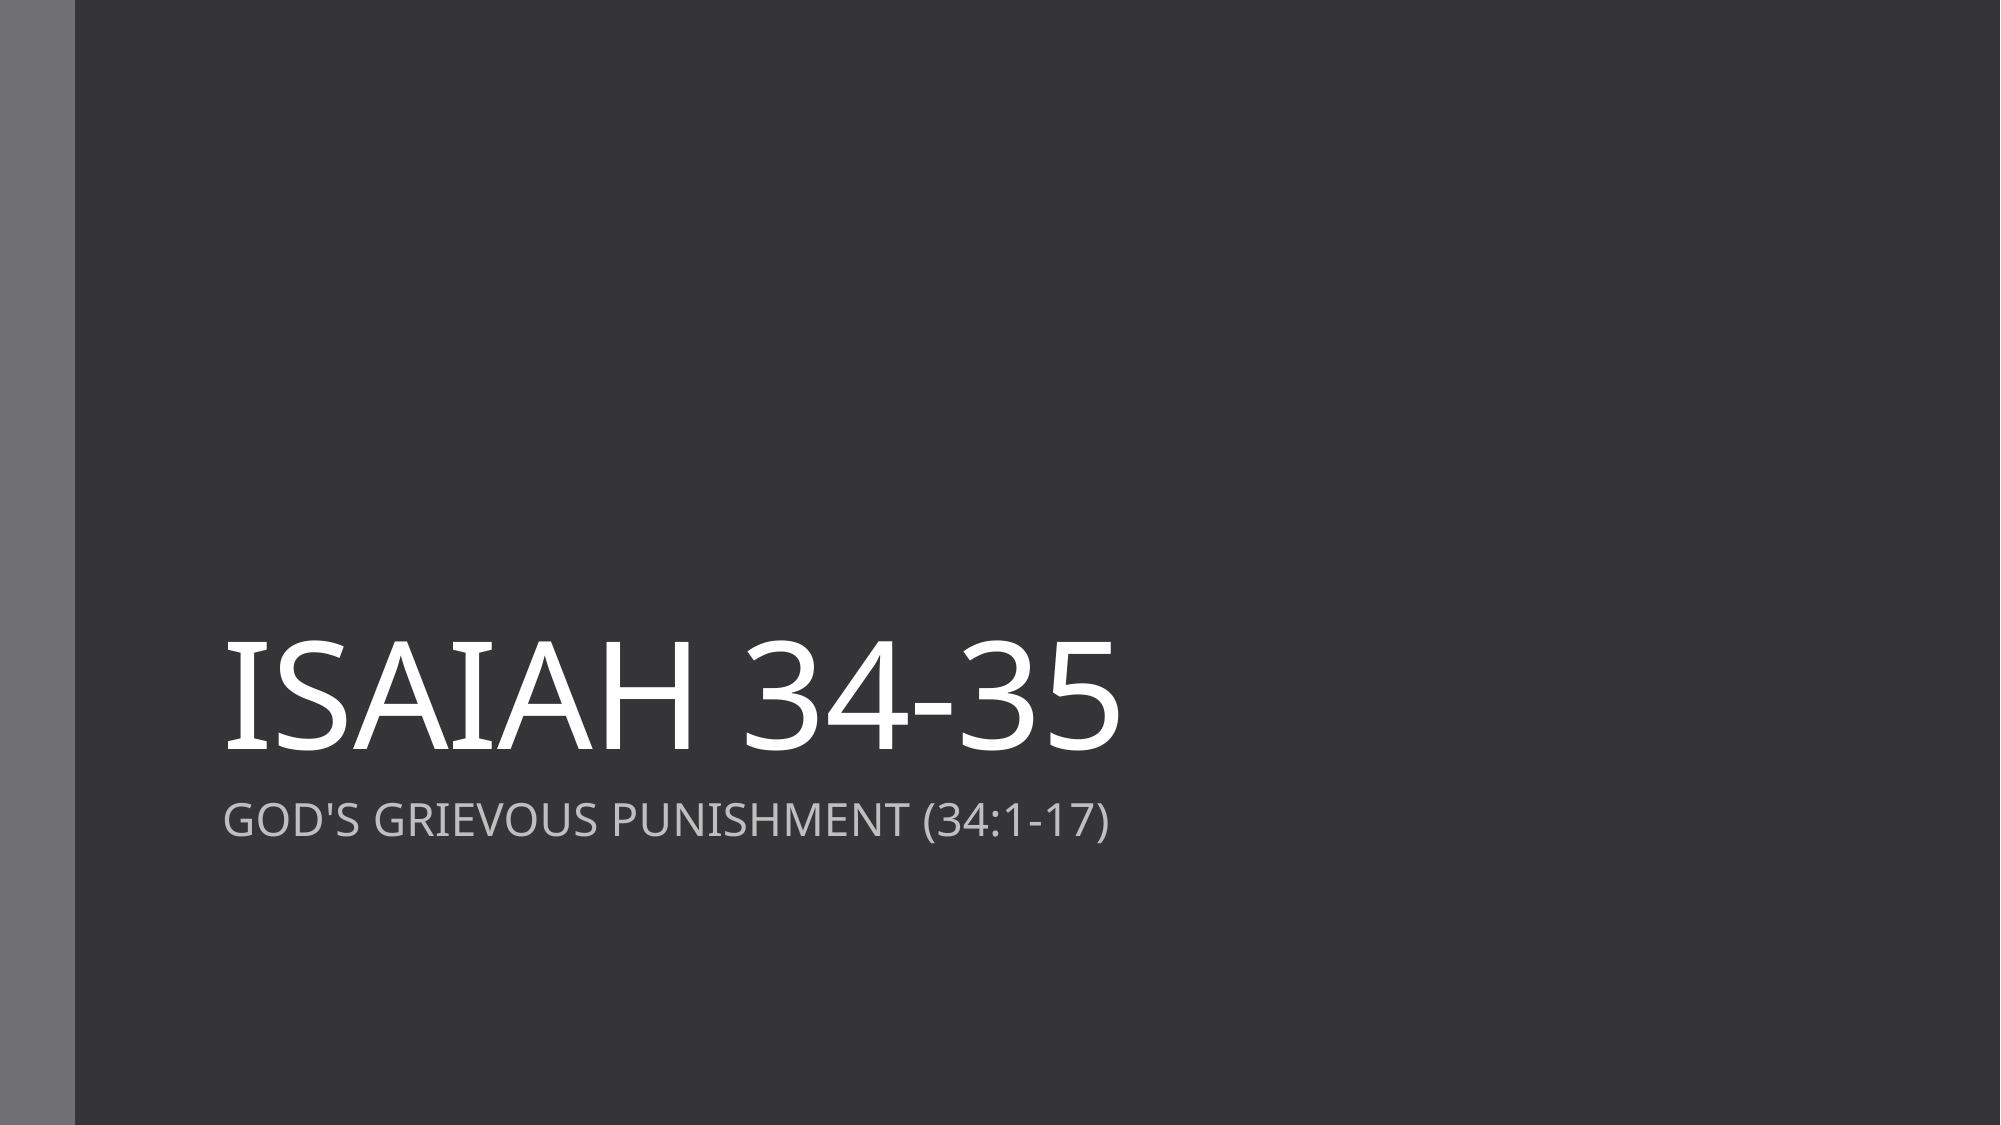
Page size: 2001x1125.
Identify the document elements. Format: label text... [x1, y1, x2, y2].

title ISAIAH 34-35 [206, 124, 1752, 787]
subtitle GOD'S GRIEVOUS PUNISHMENT (34:1-17) [206, 787, 1752, 1066]
